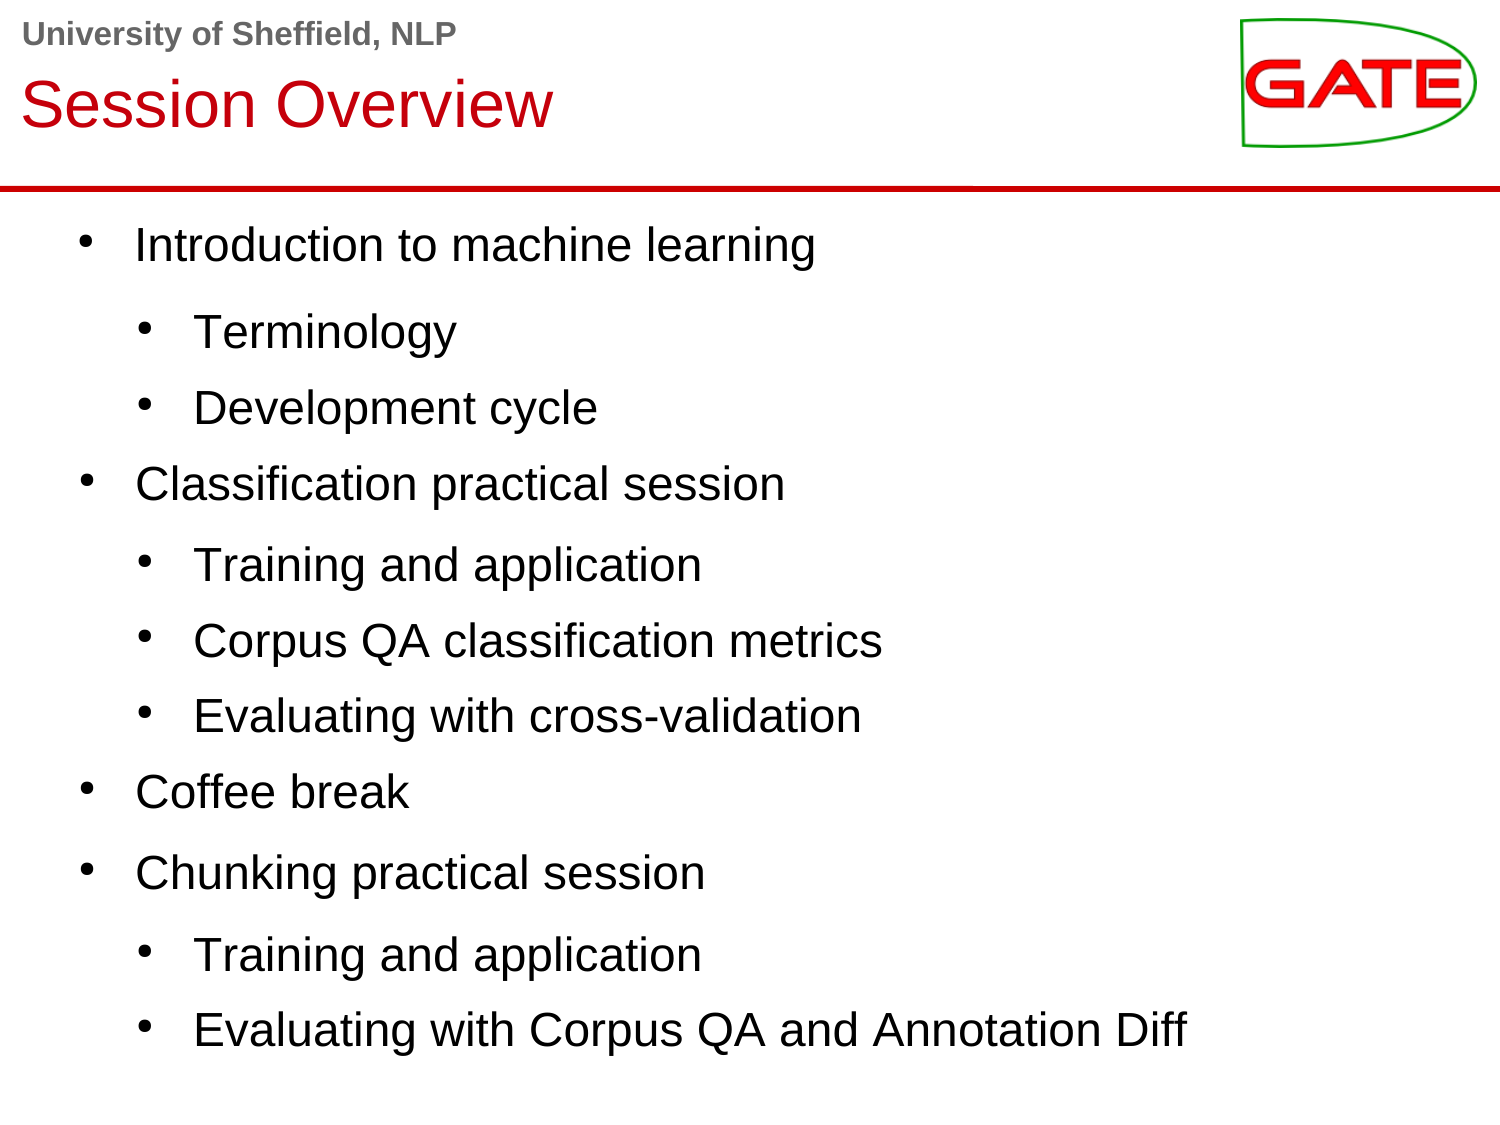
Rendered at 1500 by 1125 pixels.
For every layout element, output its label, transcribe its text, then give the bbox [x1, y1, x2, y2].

list Introduction to machine learning Terminology Development cycle Classification practical session Training and application Corpus QA classification metrics Evaluating with cross-validation Coffee break Chunking practical session Training and application Evaluating with Corpus QA and Annotation Diff [23, 212, 1477, 1063]
title Session Overview [20, 45, 1240, 166]
picture [1240, 18, 1477, 148]
